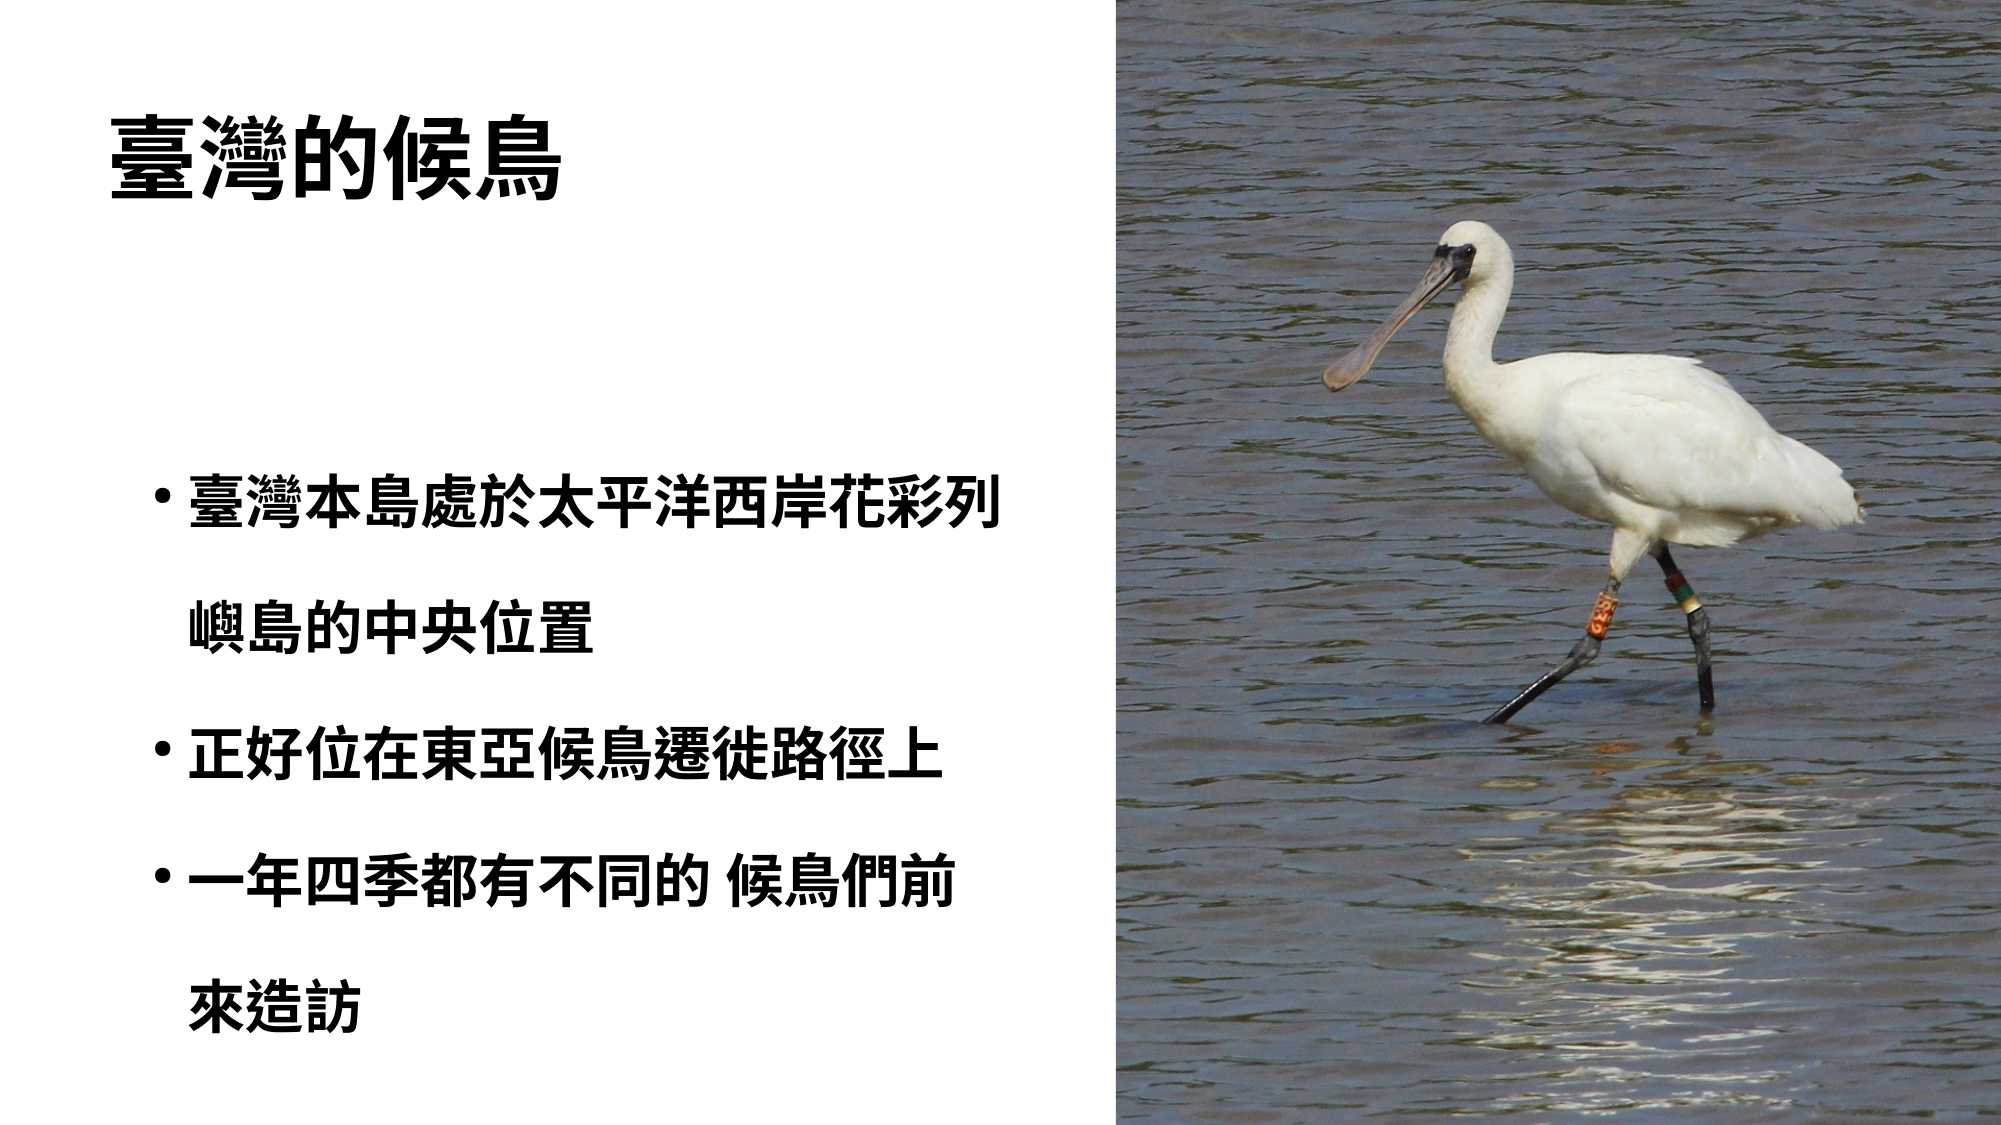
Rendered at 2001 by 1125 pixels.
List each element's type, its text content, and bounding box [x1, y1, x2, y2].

text_box 臺灣本島處於太平洋⻄岸花彩列嶼島的中央位置 正好位在東亞候⿃遷徙路徑上 ⼀年四季都有不同的 候⿃們前來造訪 [137, 406, 1024, 961]
picture [1115, 0, 2001, 1125]
text_box 臺灣的候鳥 [91, 78, 626, 234]
